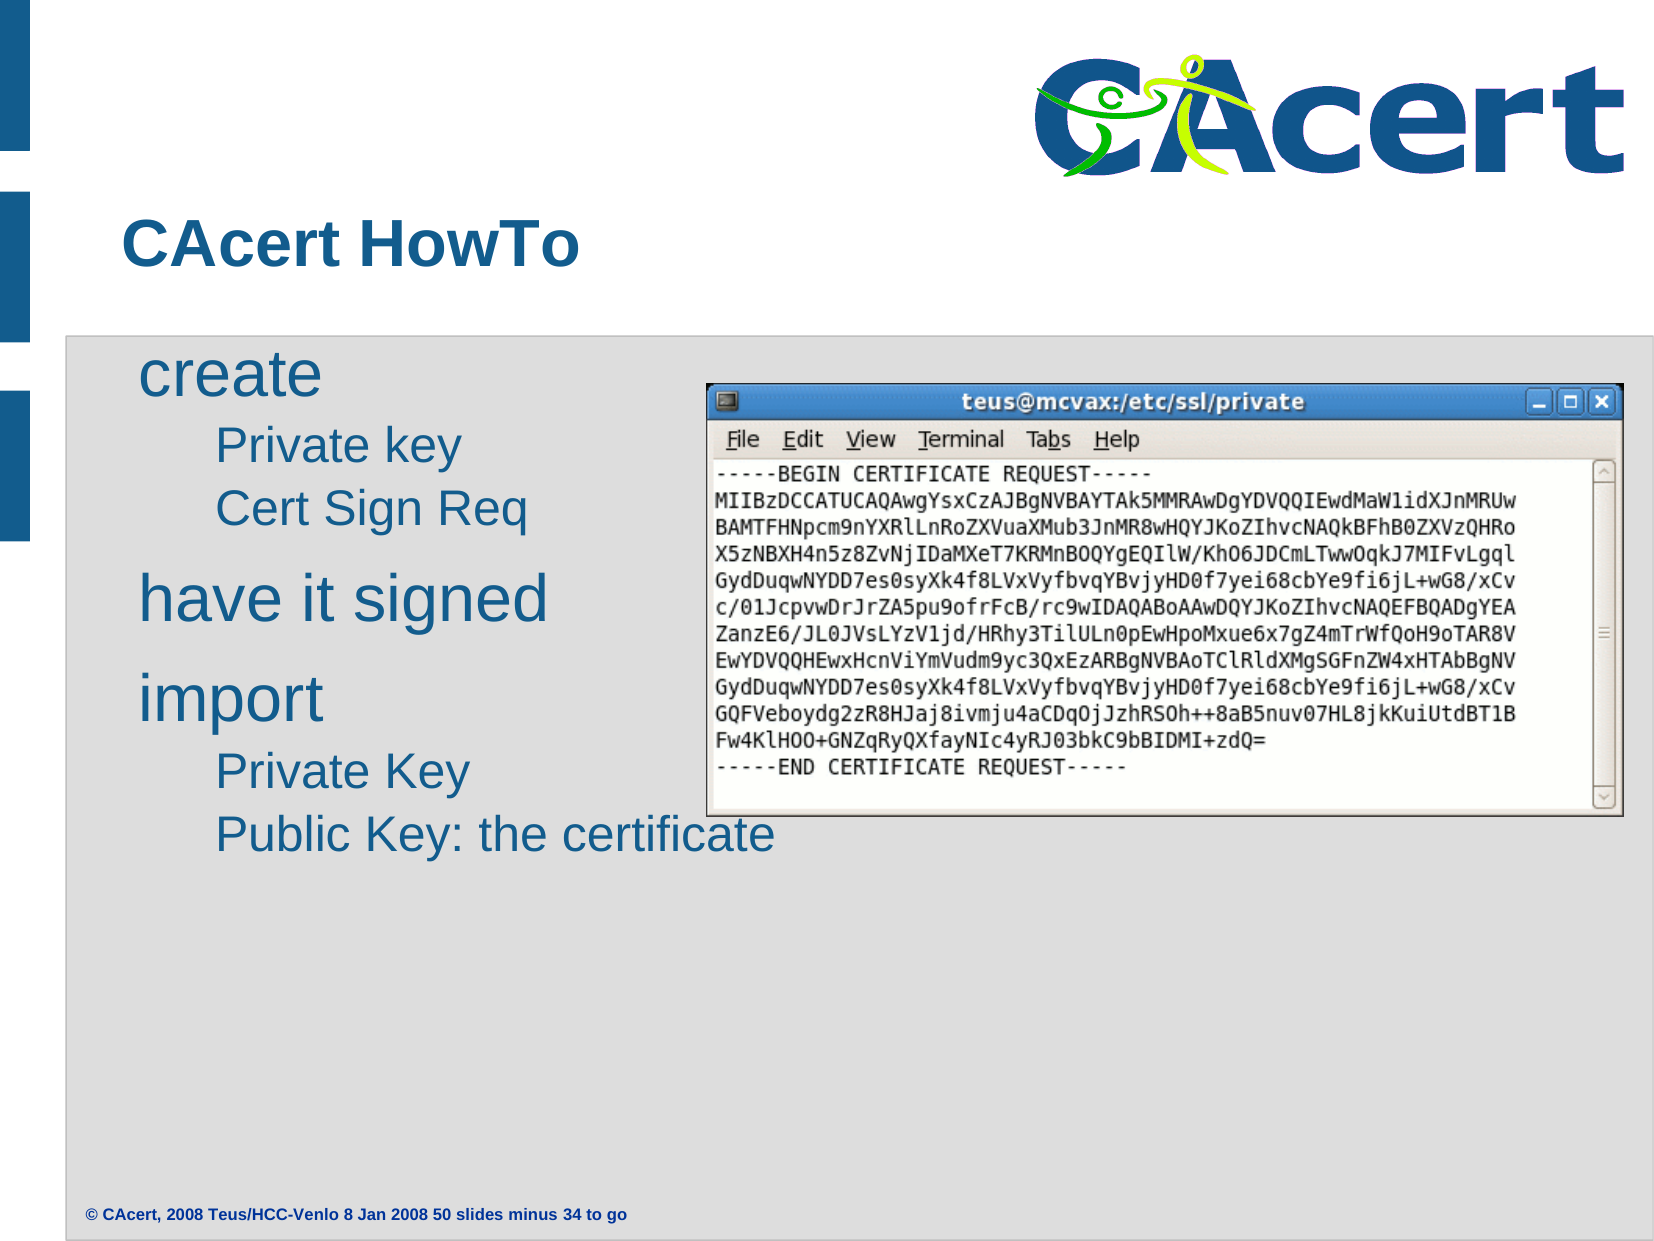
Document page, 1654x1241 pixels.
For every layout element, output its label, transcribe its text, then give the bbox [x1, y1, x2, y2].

title CAcert HowTo [121, 184, 1534, 309]
picture [1033, 53, 1625, 178]
picture [706, 383, 1624, 817]
list create Private key Cert Sign Req have it signed import Private Key Public Key: the certificate [121, 344, 1596, 1038]
